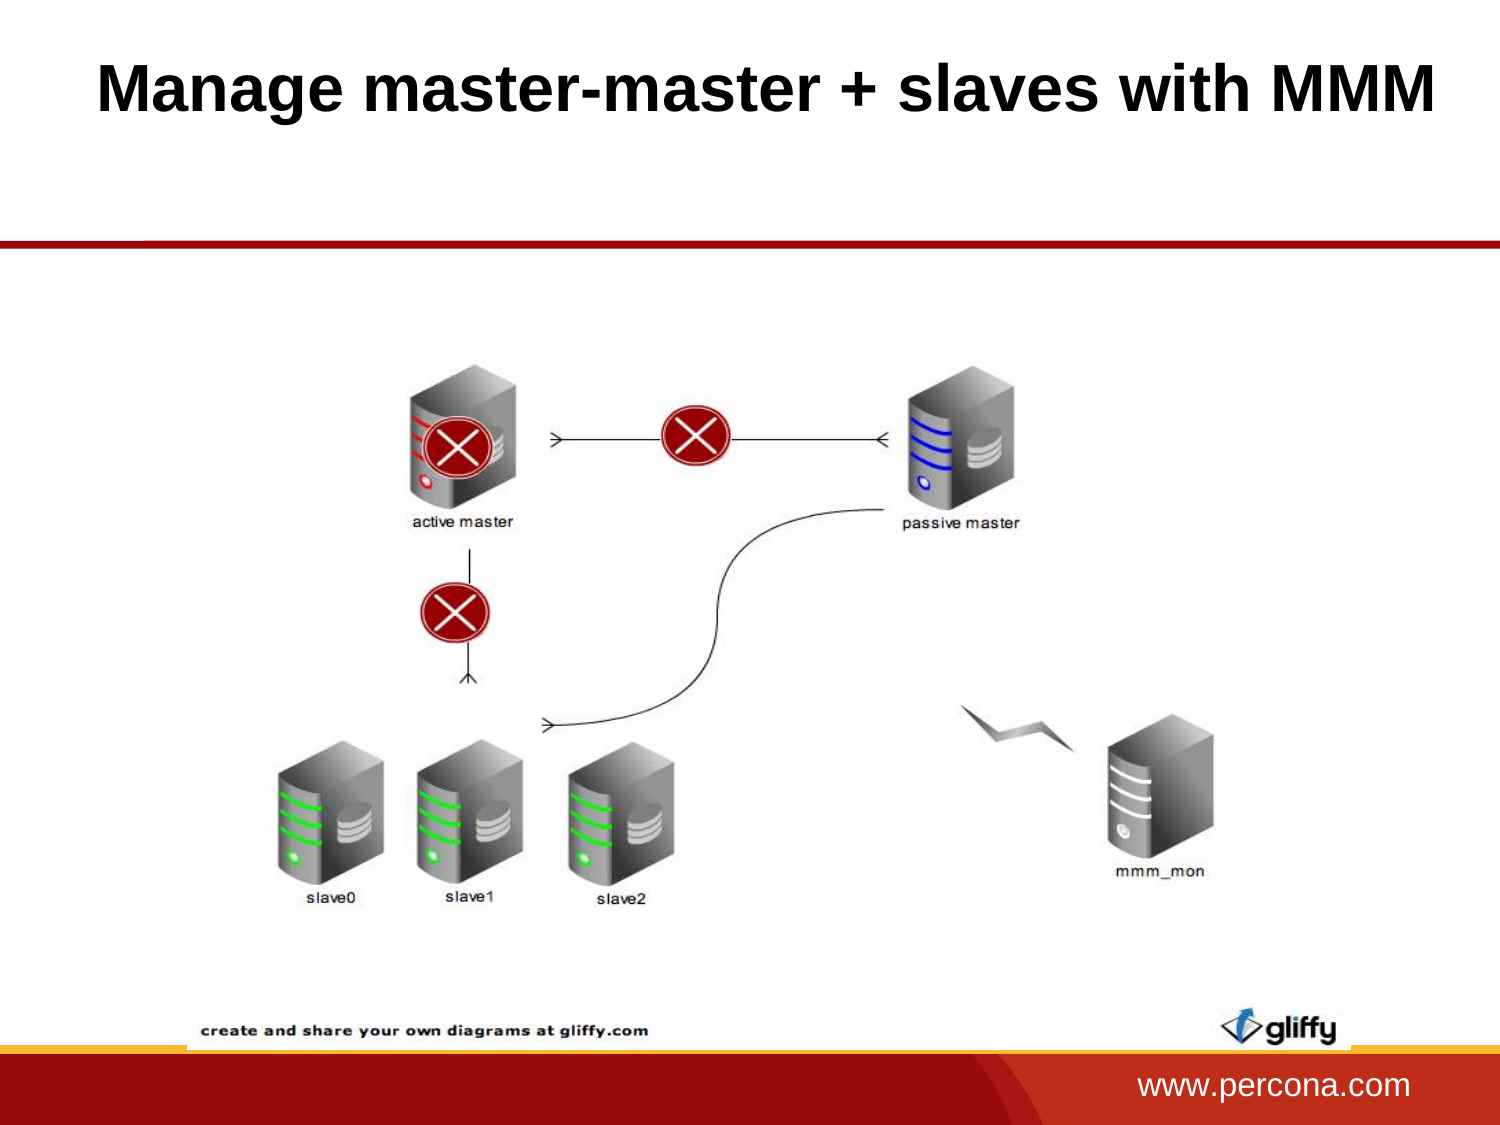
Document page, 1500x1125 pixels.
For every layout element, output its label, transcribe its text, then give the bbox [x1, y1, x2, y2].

title Manage master-master + slaves with MMM [41, 6, 1471, 243]
picture [187, 262, 1351, 1051]
